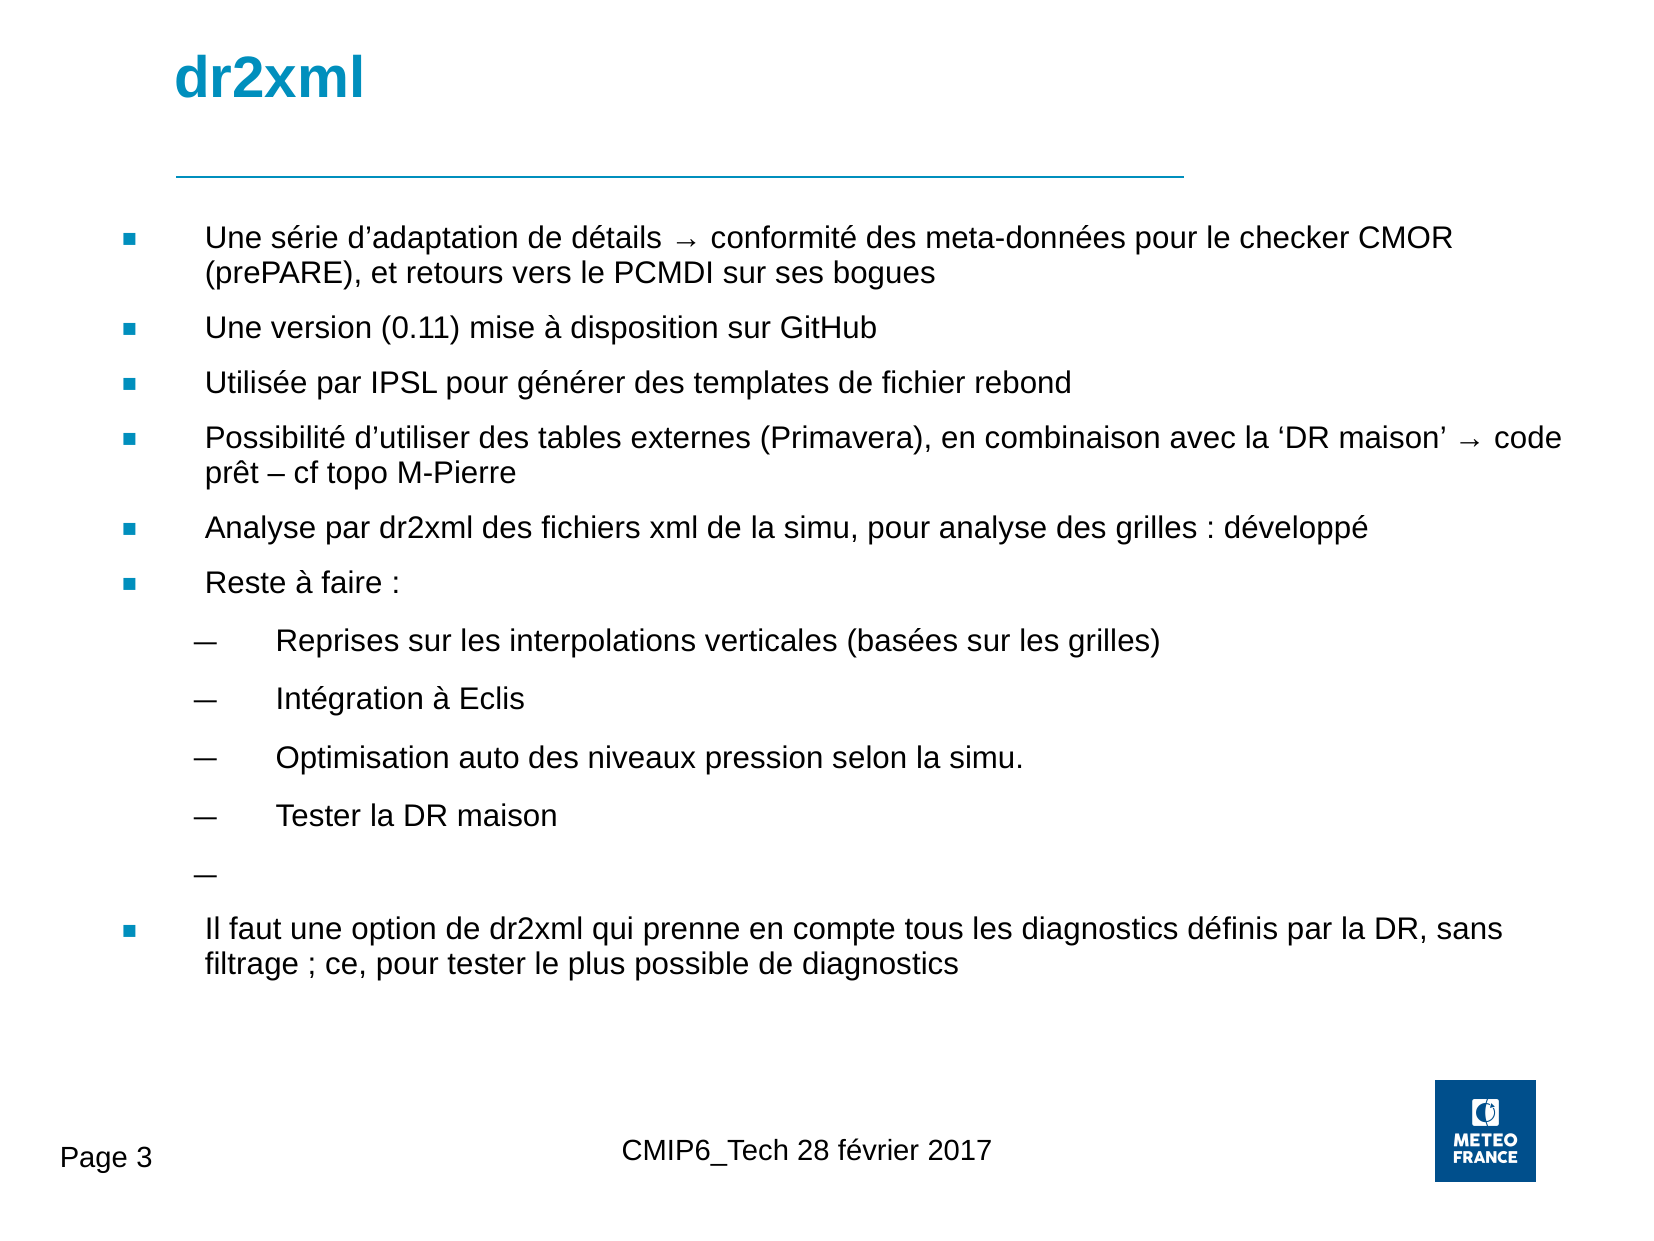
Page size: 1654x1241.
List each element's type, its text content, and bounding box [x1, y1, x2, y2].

title dr2xml [174, 0, 1654, 156]
list Une série d’adaptation de détails → conformité des meta-données pour le checker CMOR (prePARE), et retours vers le PCMDI sur ses bogues Une version (0.11) mise à disposition sur GitHub Utilisée par IPSL pour générer des templates de fichier rebond Possibilité d’utiliser des tables externes (Primavera), en combinaison avec la ‘DR maison’ → code prêt – cf topo M-Pierre Analyse par dr2xml des fichiers xml de la simu, pour analyse des grilles : développé Reste à faire : Reprises sur les interpolations verticales (basées sur les grilles) Intégration à Eclis Optimisation auto des niveaux pression selon la simu. Tester la DR maison Il faut une option de dr2xml qui prenne en compte tous les diagnostics définis par la DR, sans filtrage ; ce, pour tester le plus possible de diagnostics [104, 220, 1600, 1158]
picture [1435, 1158, 1536, 1182]
